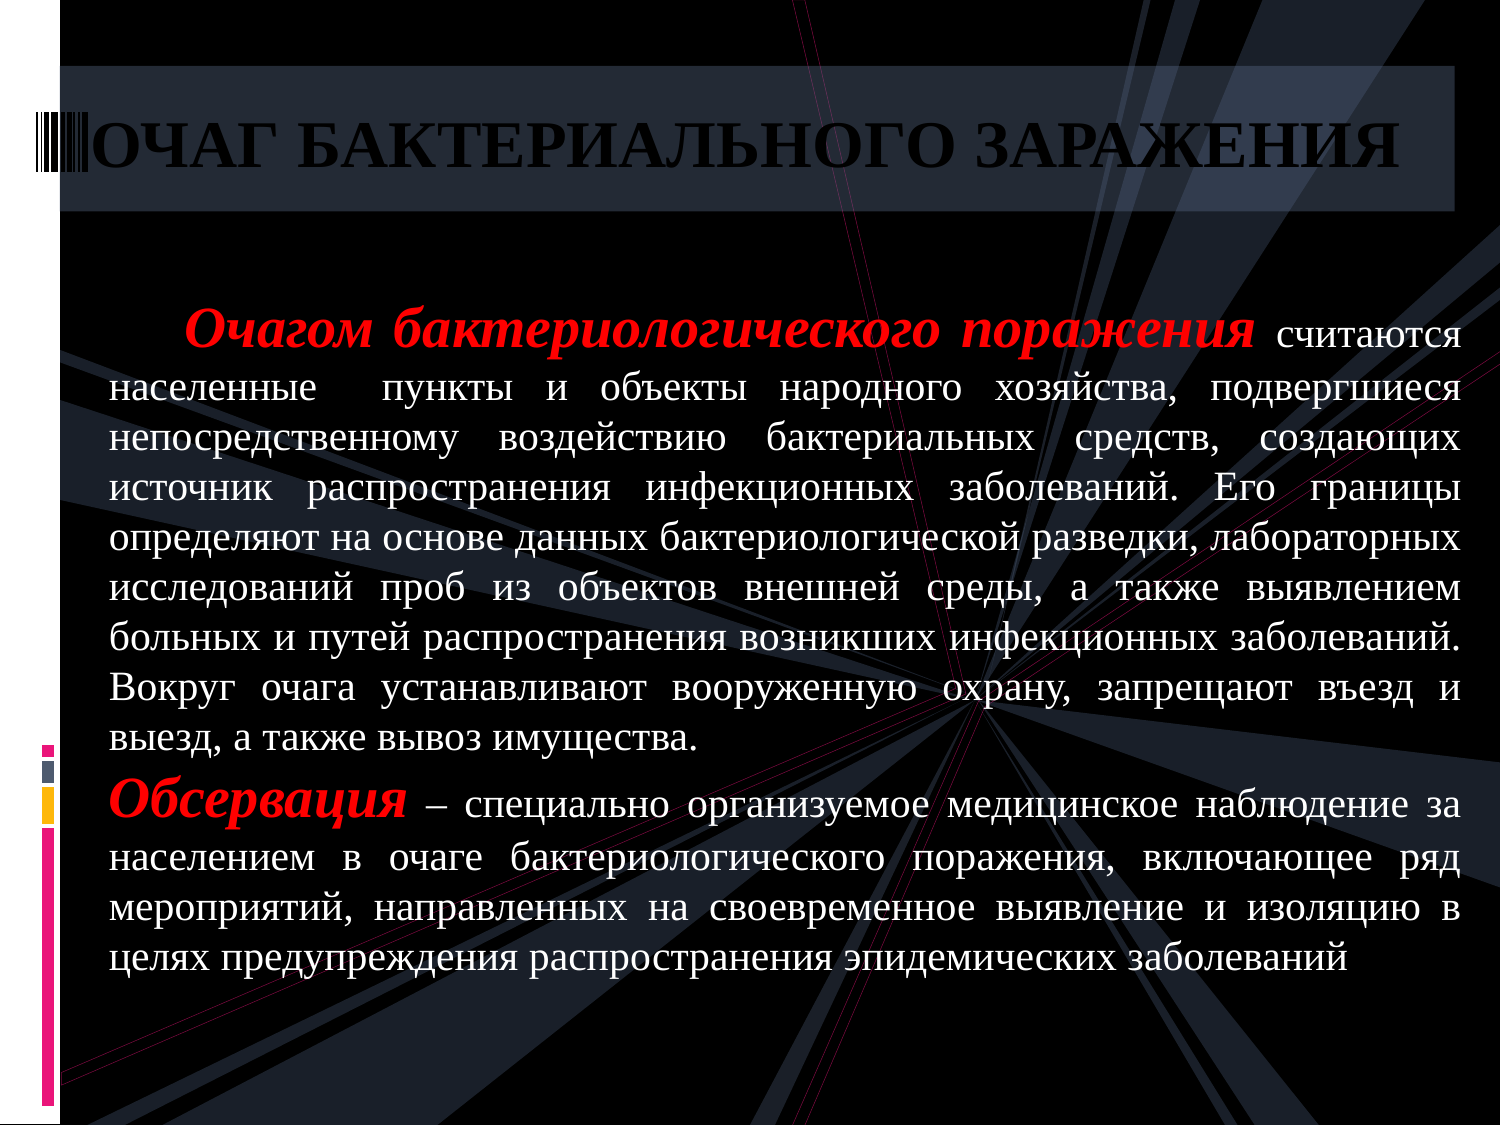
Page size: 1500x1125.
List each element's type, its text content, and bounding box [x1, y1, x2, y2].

text_box Очагом бактериологического поражения считаются населенные пункты и объекты народного хозяйства, подвергшиеся непосредственному воздействию бактериальных средств, создающих источник распространения инфекционных заболеваний. Его границы определяют на основе данных бактериологической разведки, лабораторных исследований проб из объектов внешней среды, а также выявлением больных и путей распространения возникших инфекционных заболеваний. Вокруг очага устанавливают вооруженную охрану, запрещают въезд и выезд, а также вывоз имущества. Обсервация – специально организуемое медицинское наблюдение за населением в очаге бактериологического поражения, включающее ряд мероприятий, направленных на своевременное выявление и изоляцию в целях предупреждения распространения эпидемических заболеваний [93, 281, 1477, 1044]
text_box Очаг бактериального заражения [75, 94, 1417, 189]
